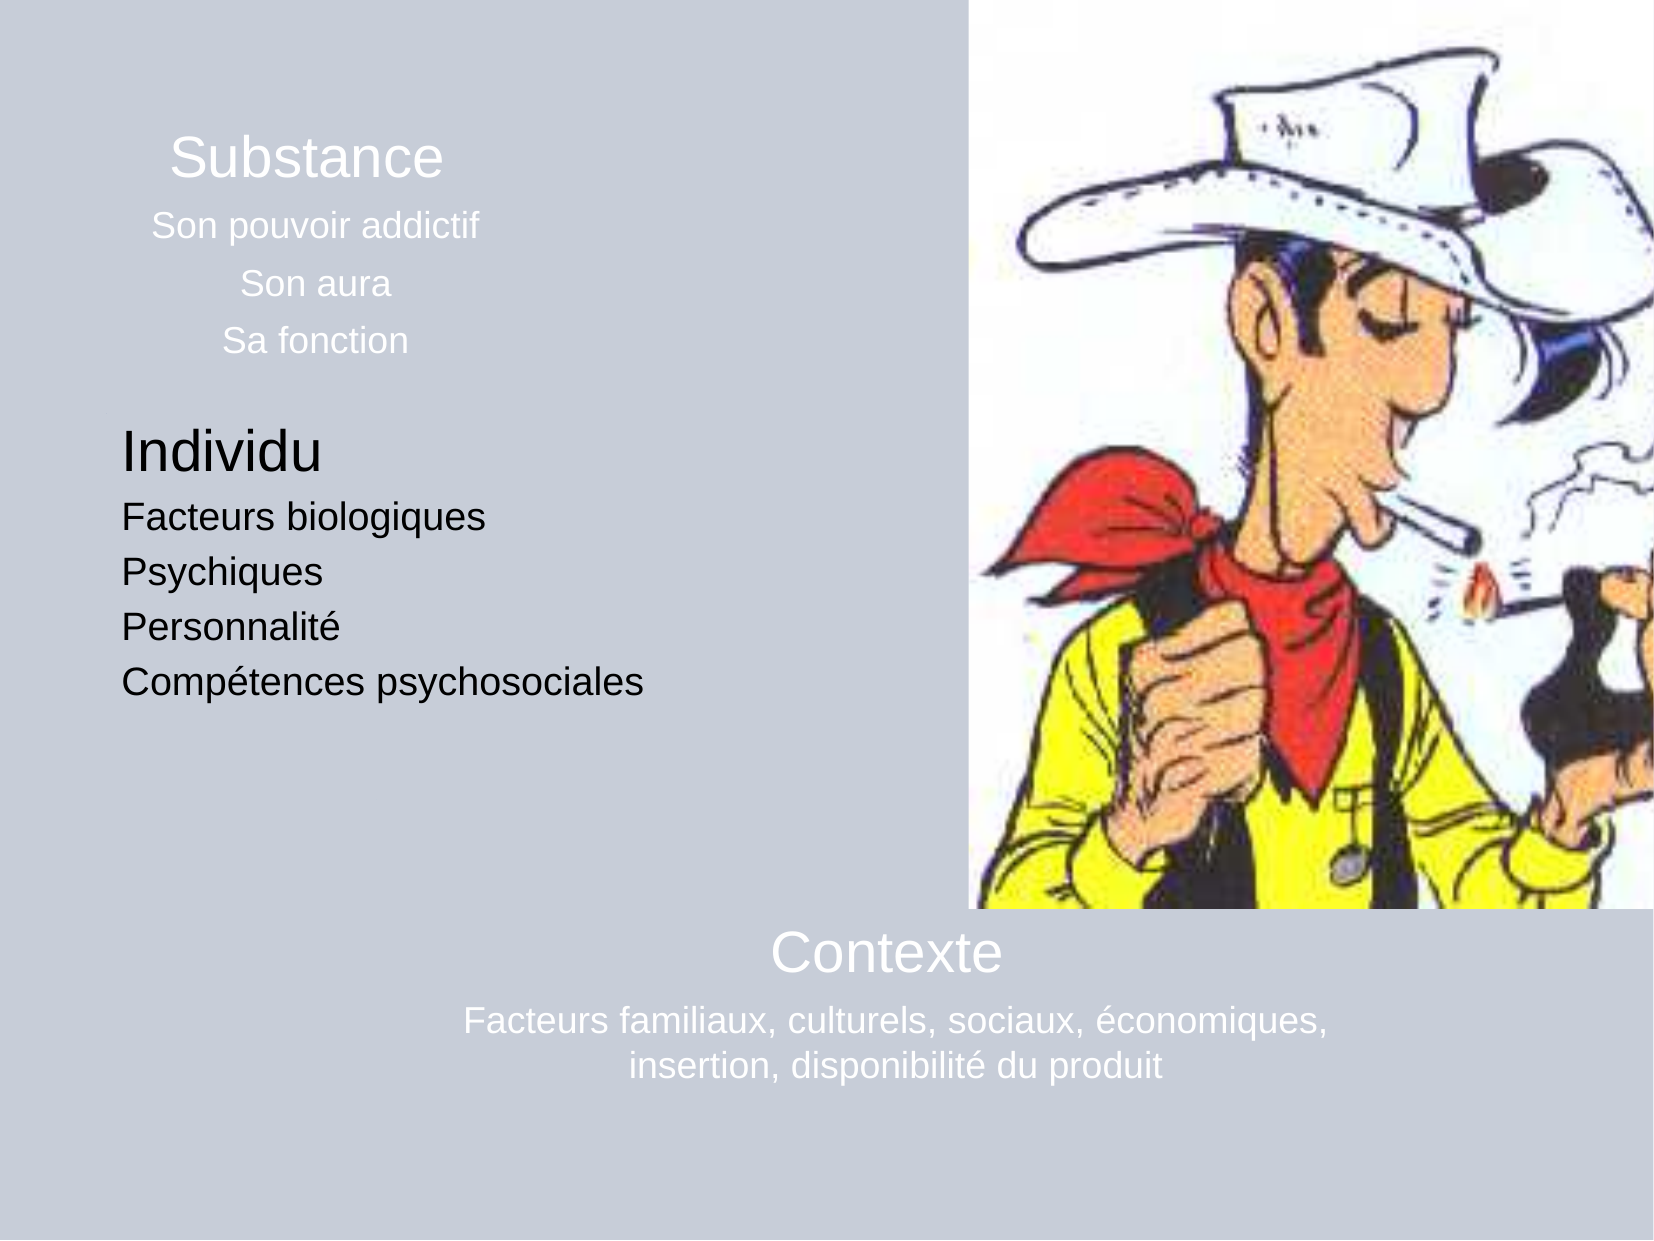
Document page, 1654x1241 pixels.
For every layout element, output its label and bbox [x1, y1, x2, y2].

picture [968, 0, 1654, 909]
text_box [0, 0, 1654, 1241]
